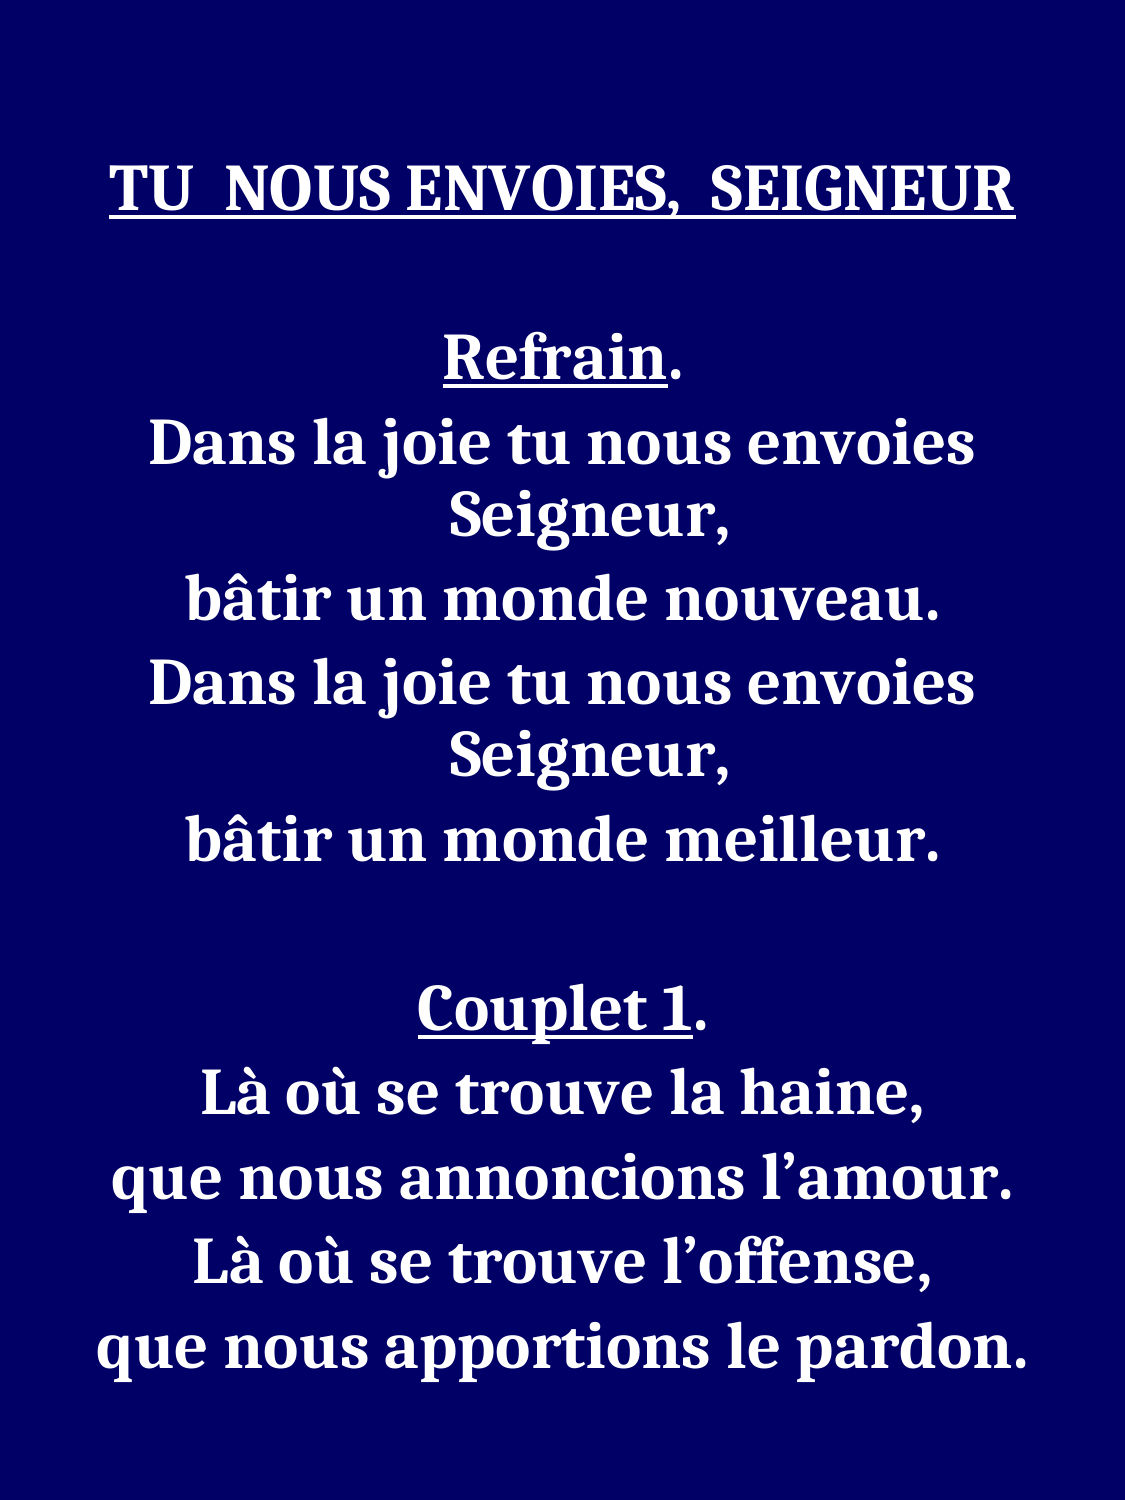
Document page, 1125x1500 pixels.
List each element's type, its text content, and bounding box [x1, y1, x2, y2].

text_box TU NOUS ENVOIES, SEIGNEUR Refrain. Dans la joie tu nous envoies Seigneur, bâtir un monde nouveau. Dans la joie tu nous envoies Seigneur, bâtir un monde meilleur. Couplet 1. Là où se trouve la haine, que nous annoncions l’amour. Là où se trouve l’offense, que nous apportions le pardon. [0, 53, 1125, 1500]
